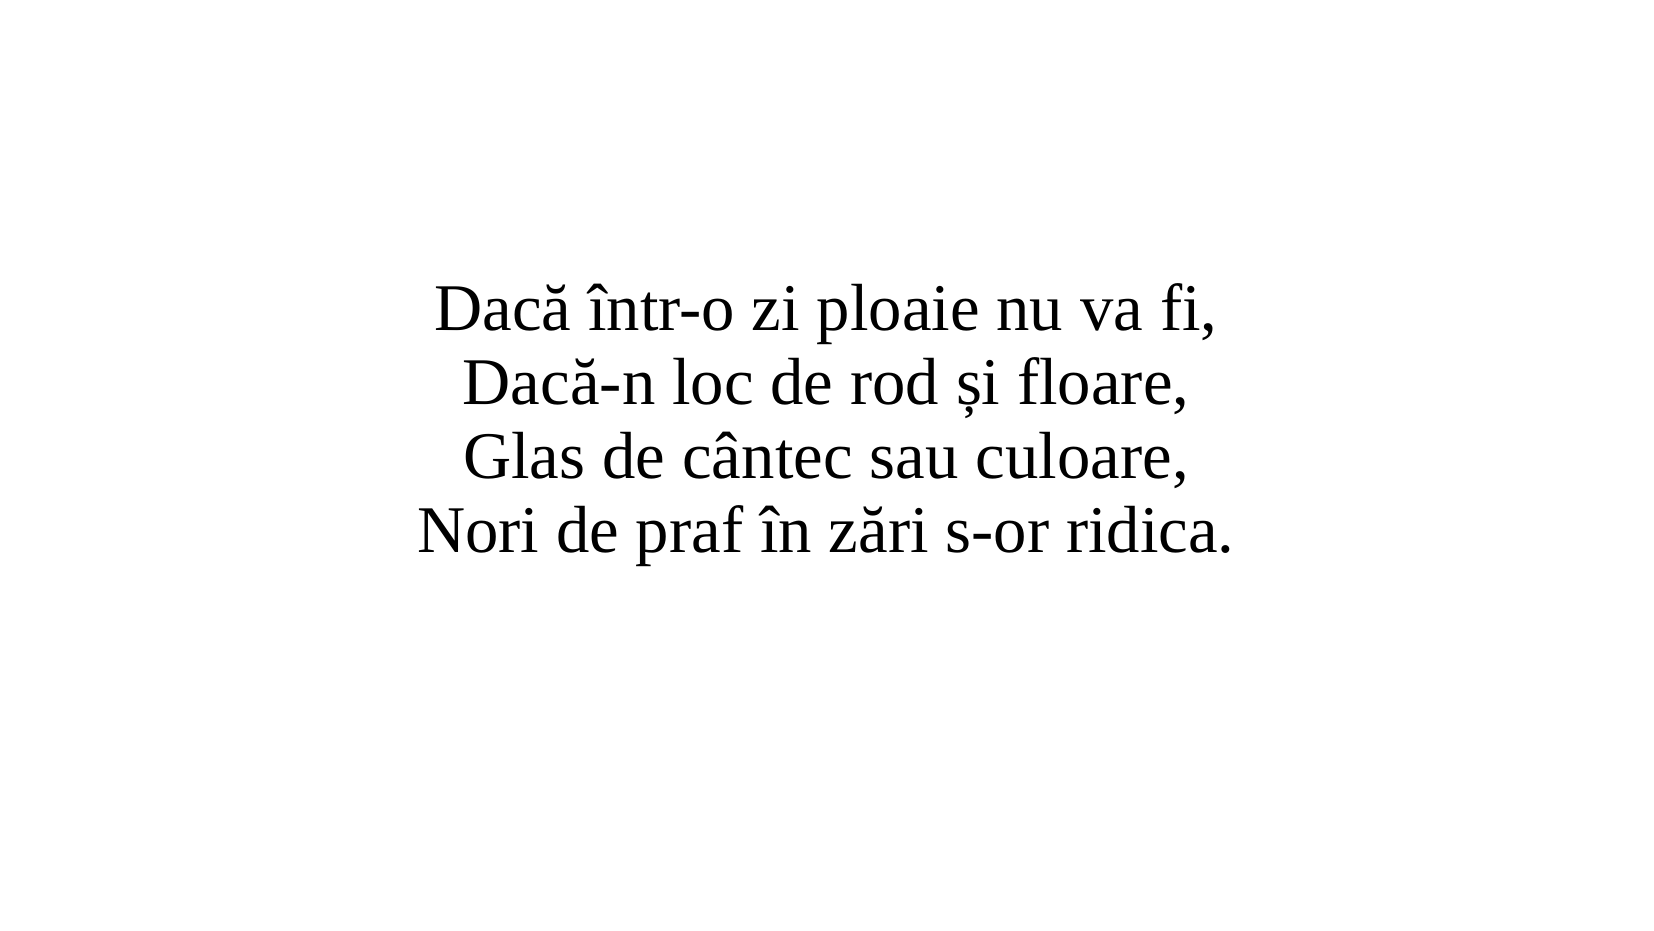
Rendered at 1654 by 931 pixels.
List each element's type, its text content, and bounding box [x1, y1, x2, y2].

subtitle Dacă într-o zi ploaie nu va fi, Dacă-n loc de rod și floare, Glas de cântec sau culoare, Nori de praf în zări s-or ridica. [352, 175, 1301, 663]
